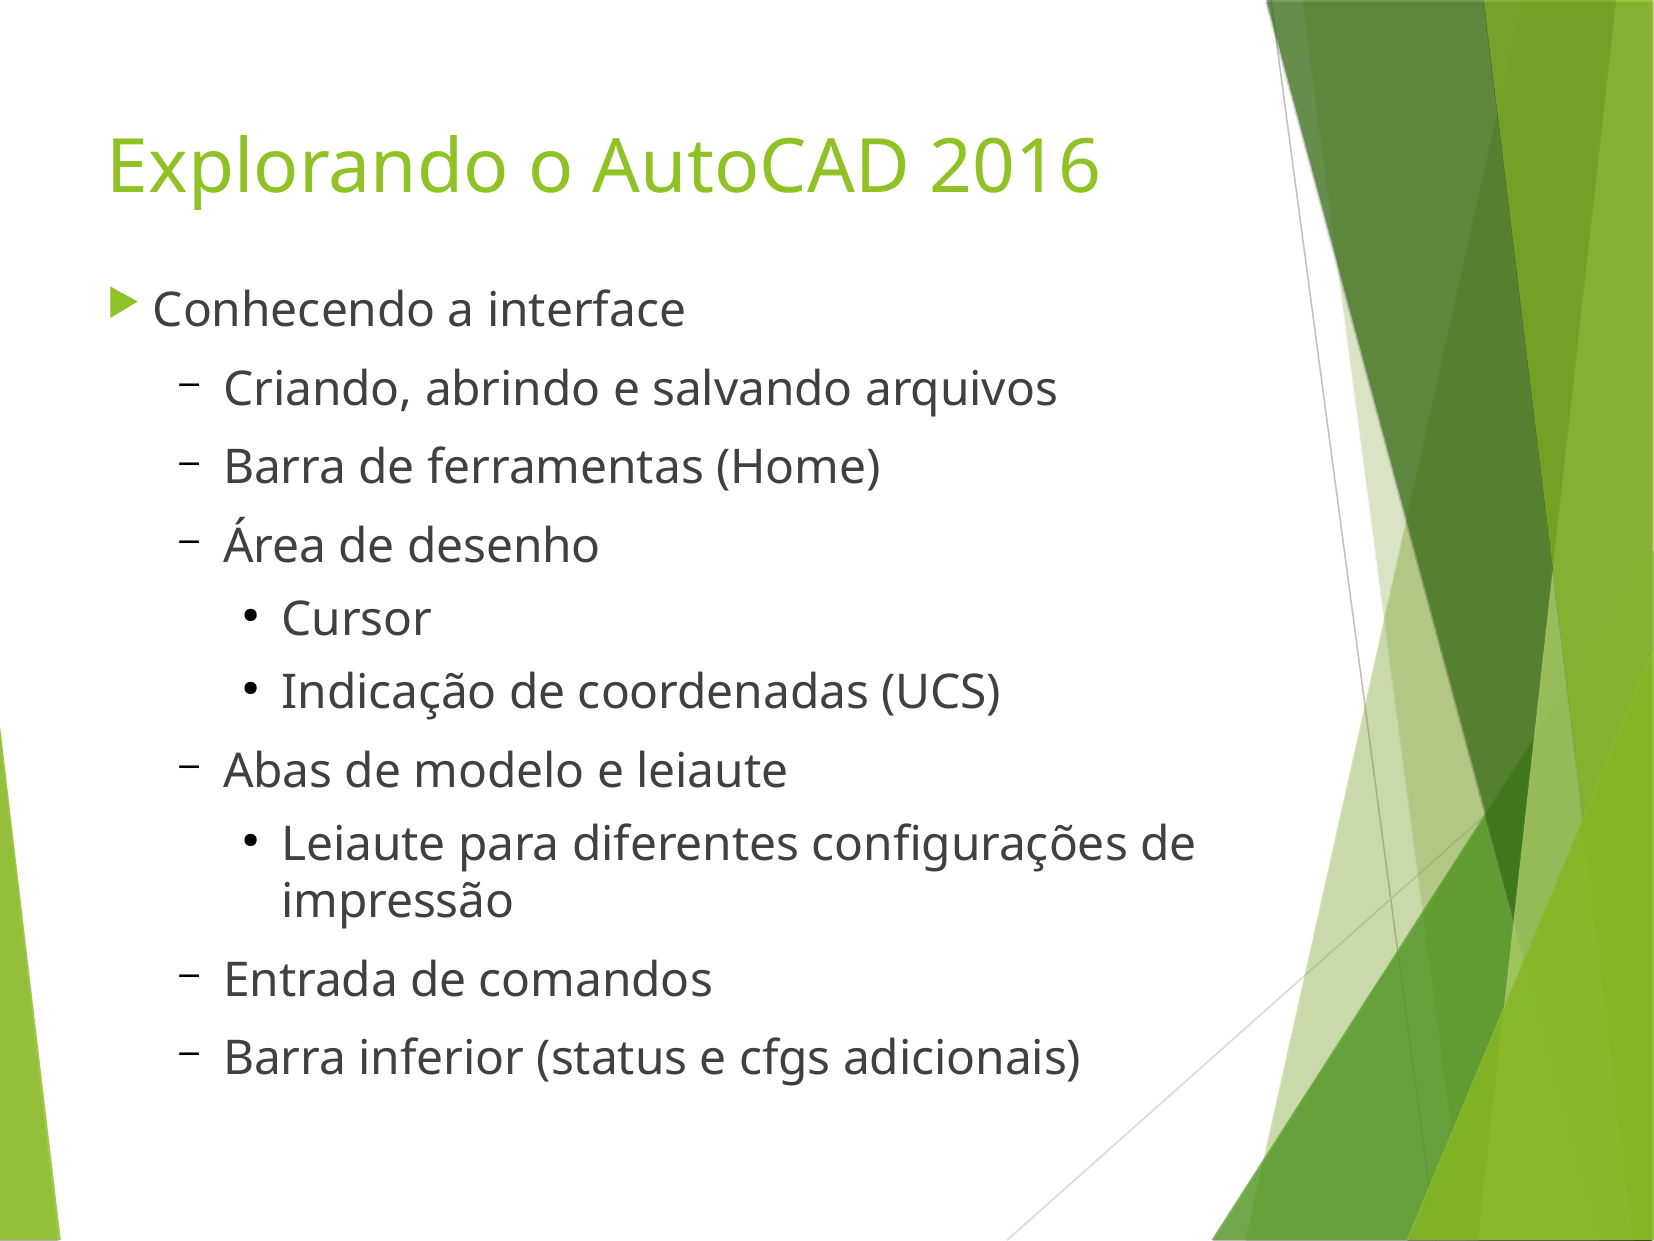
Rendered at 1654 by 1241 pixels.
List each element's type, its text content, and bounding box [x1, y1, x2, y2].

title Explorando o AutoCAD 2016 [91, 110, 1258, 271]
list Conhecendo a interface Criando, abrindo e salvando arquivos Barra de ferramentas (Home) Área de desenho Cursor Indicação de coordenadas (UCS) Abas de modelo e leiaute Leiaute para diferentes configurações de impressão Entrada de comandos Barra inferior (status e cfgs adicionais) [91, 271, 1406, 1093]
